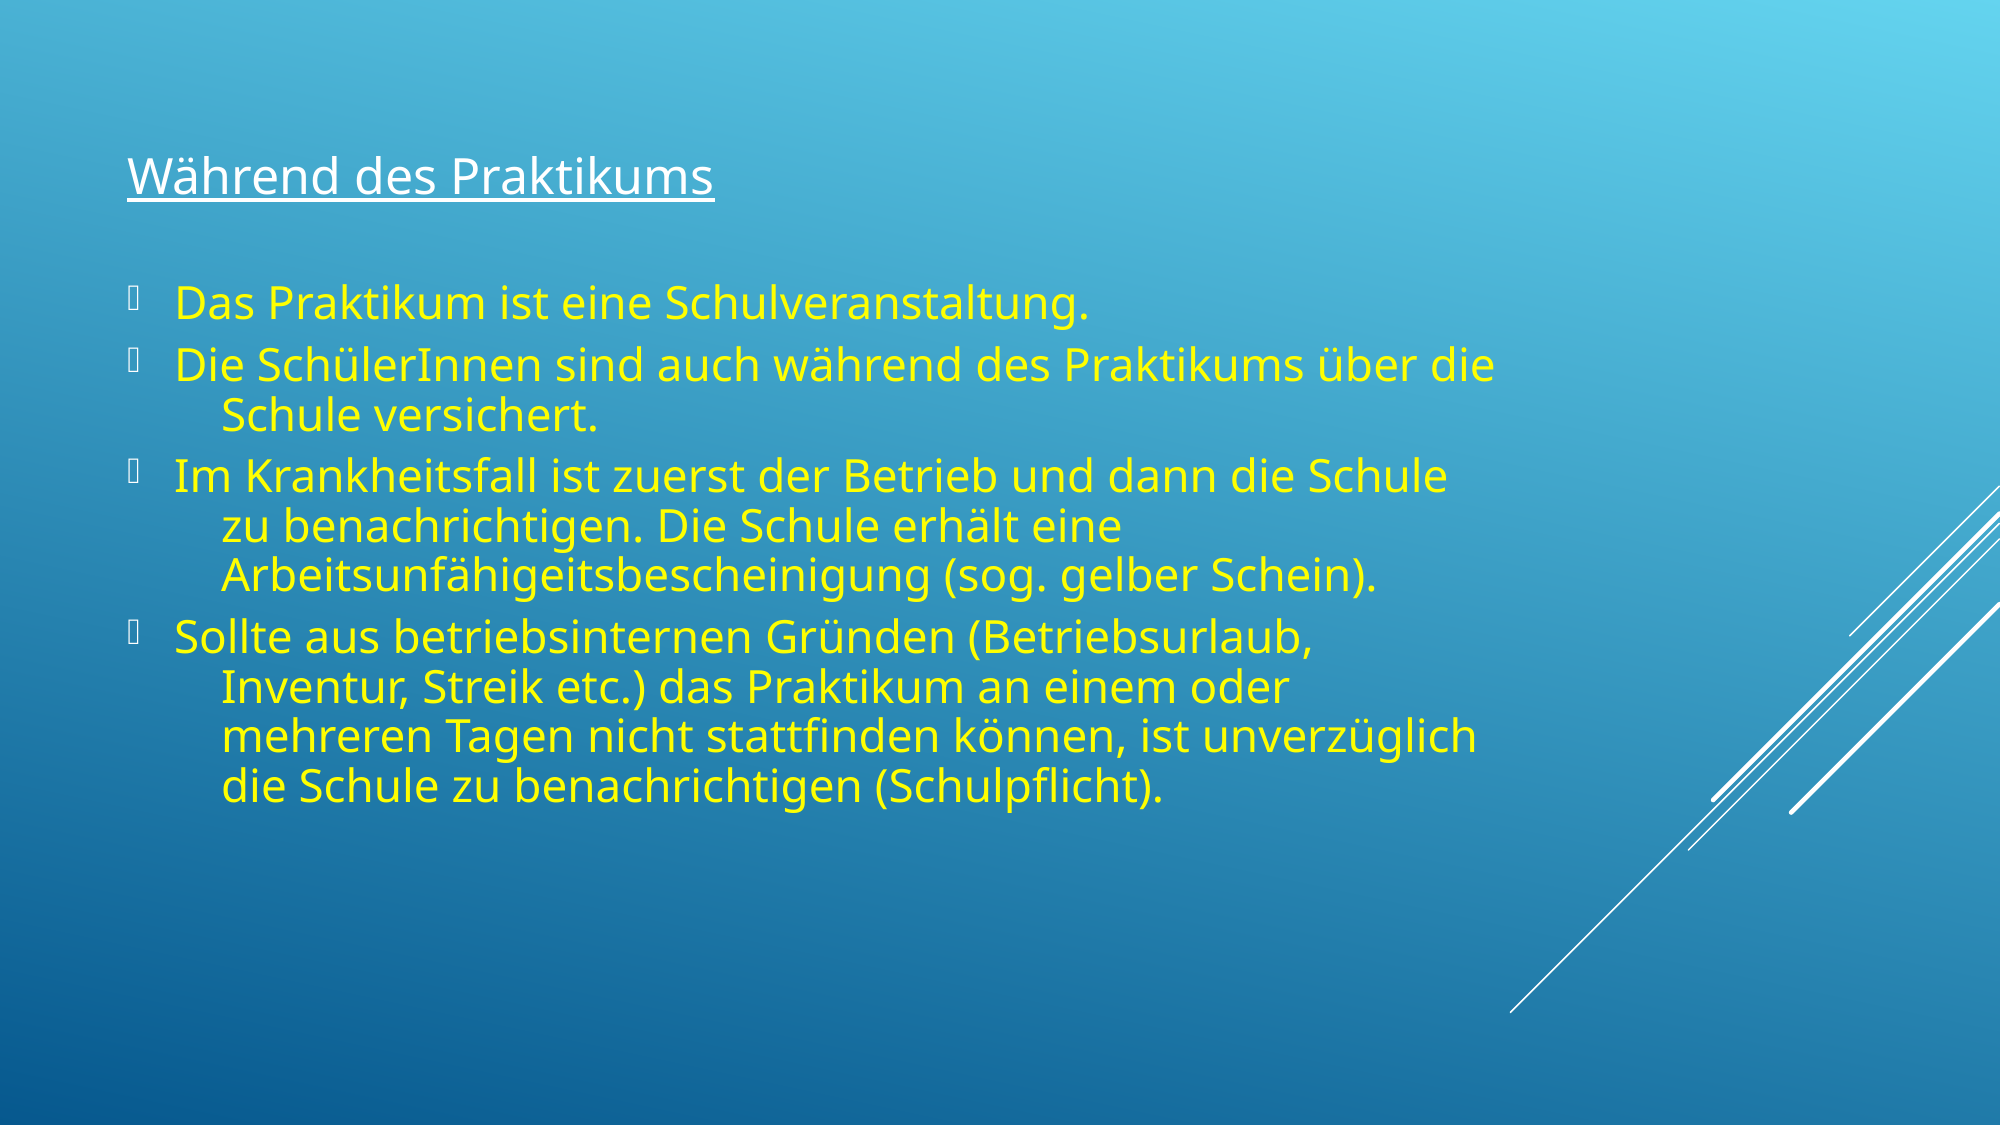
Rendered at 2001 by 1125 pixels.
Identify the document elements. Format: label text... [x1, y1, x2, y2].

list Während des Praktikums Das Praktikum ist eine Schulveranstaltung. Die SchülerInnen sind auch während des Praktikums über die Schule versichert. Im Krankheitsfall ist zuerst der Betrieb und dann die Schule zu benachrichtigen. Die Schule erhält eine Arbeitsunfähigeitsbescheinigung (sog. gelber Schein). Sollte aus betriebsinternen Gründen (Betriebsurlaub, Inventur, Streik etc.) das Praktikum an einem oder mehreren Tagen nicht stattfinden können, ist unverzüglich die Schule zu benachrichtigen (Schulpflicht). [112, 112, 1513, 907]
